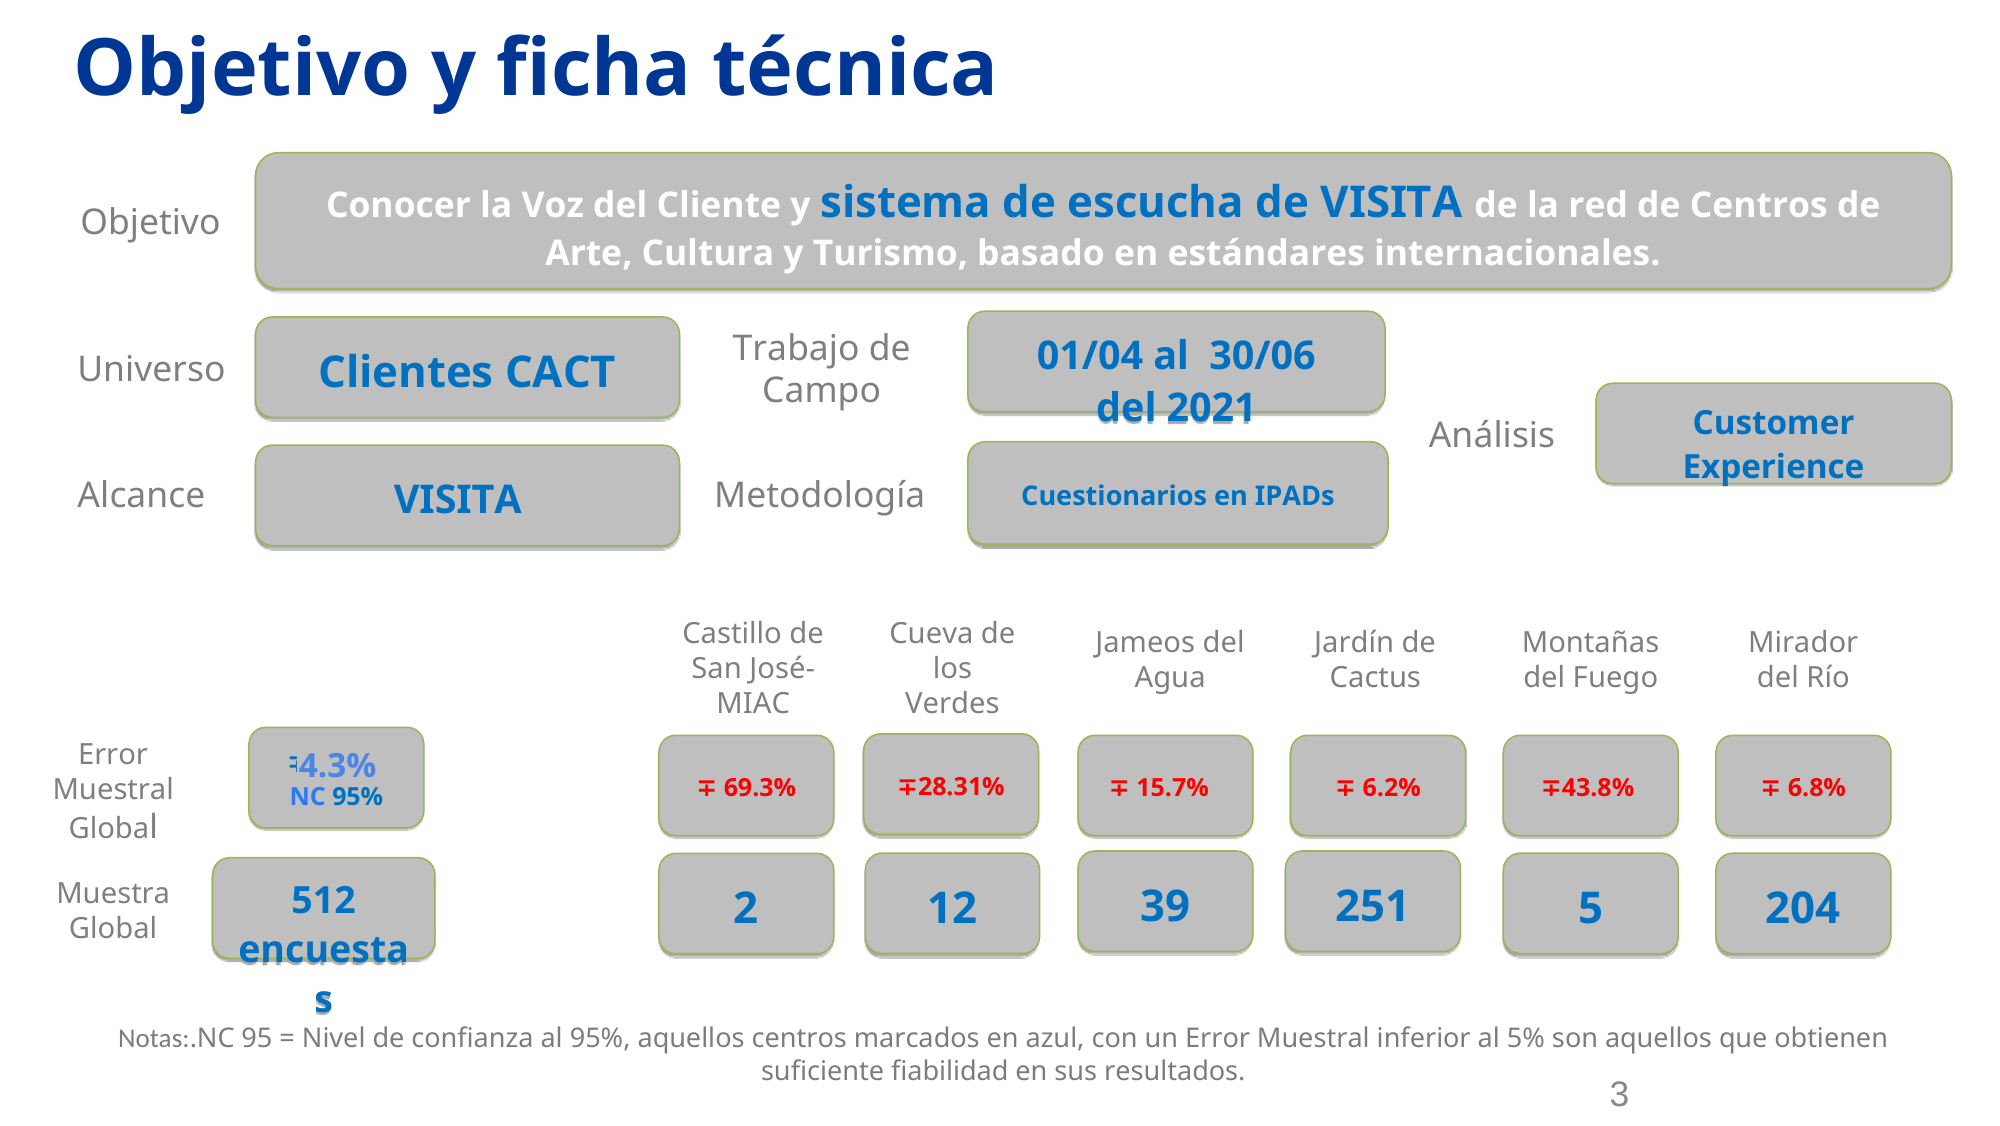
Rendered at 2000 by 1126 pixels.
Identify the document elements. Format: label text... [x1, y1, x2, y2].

text_box 2 [658, 853, 834, 954]
text_box Customer Experience [1596, 383, 1952, 484]
text_box Jameos del Agua [1063, 605, 1266, 712]
text_box Cuestionarios en IPADs [967, 441, 1389, 545]
text_box Muestra Global [0, 865, 217, 954]
text_box 5 [1503, 853, 1679, 954]
text_box Montañas del Fuego [1503, 605, 1679, 712]
text_box Jardín de Cactus [1266, 605, 1484, 712]
text_box 3 [1609, 1062, 1960, 1122]
text_box 204 [1715, 853, 1891, 954]
text_box 39 [1078, 850, 1253, 952]
title Objetivo y ficha técnica [55, 2, 1934, 126]
text_box ∓28.31% [863, 733, 1039, 835]
text_box Objetivo [46, 190, 255, 252]
text_box 12 [865, 853, 1040, 954]
text_box Castillo de San José-MIAC [641, 605, 865, 712]
text_box Trabajo de Campo [679, 315, 964, 419]
text_box Notas:.NC 95 = Nivel de confianza al 95%, aquellos centros marcados en azul, con un Error Muestral inferior al 5% son aquellos que obtienen suficiente fiabilidad en sus resultados. [55, 1011, 1951, 1126]
text_box ∓ 6,2 % NC 95% [248, 727, 424, 828]
text_box ∓ 69.3% [658, 735, 834, 836]
text_box Error Muestral Global [0, 725, 227, 855]
text_box Clientes CACT [255, 316, 679, 418]
text_box ∓43.8% [1503, 735, 1679, 836]
text_box Análisis [1387, 402, 1596, 464]
text_box VISITA [255, 445, 680, 546]
text_box Alcance [36, 462, 255, 524]
text_box Cueva de los Verdes [865, 605, 1040, 712]
text_box Metodología [682, 462, 967, 524]
text_box Universo [47, 336, 255, 398]
text_box 01/04 al 30/06 del 2021 [967, 311, 1386, 412]
text_box ∓ 15.7% [1078, 735, 1253, 836]
text_box 4.3% [296, 738, 403, 786]
text_box ∓ 6.2% [1290, 735, 1466, 836]
text_box 512 encuestas [212, 857, 435, 959]
text_box 251 [1285, 850, 1461, 952]
text_box Mirador del Río [1715, 605, 1891, 712]
text_box ∓ 6.8% [1715, 735, 1891, 836]
text_box Conocer la Voz del Cliente y sistema de escucha de VISITA de la red de Centros de Arte, Cultura y Turismo, basado en estándares internacionales. [255, 152, 1952, 289]
